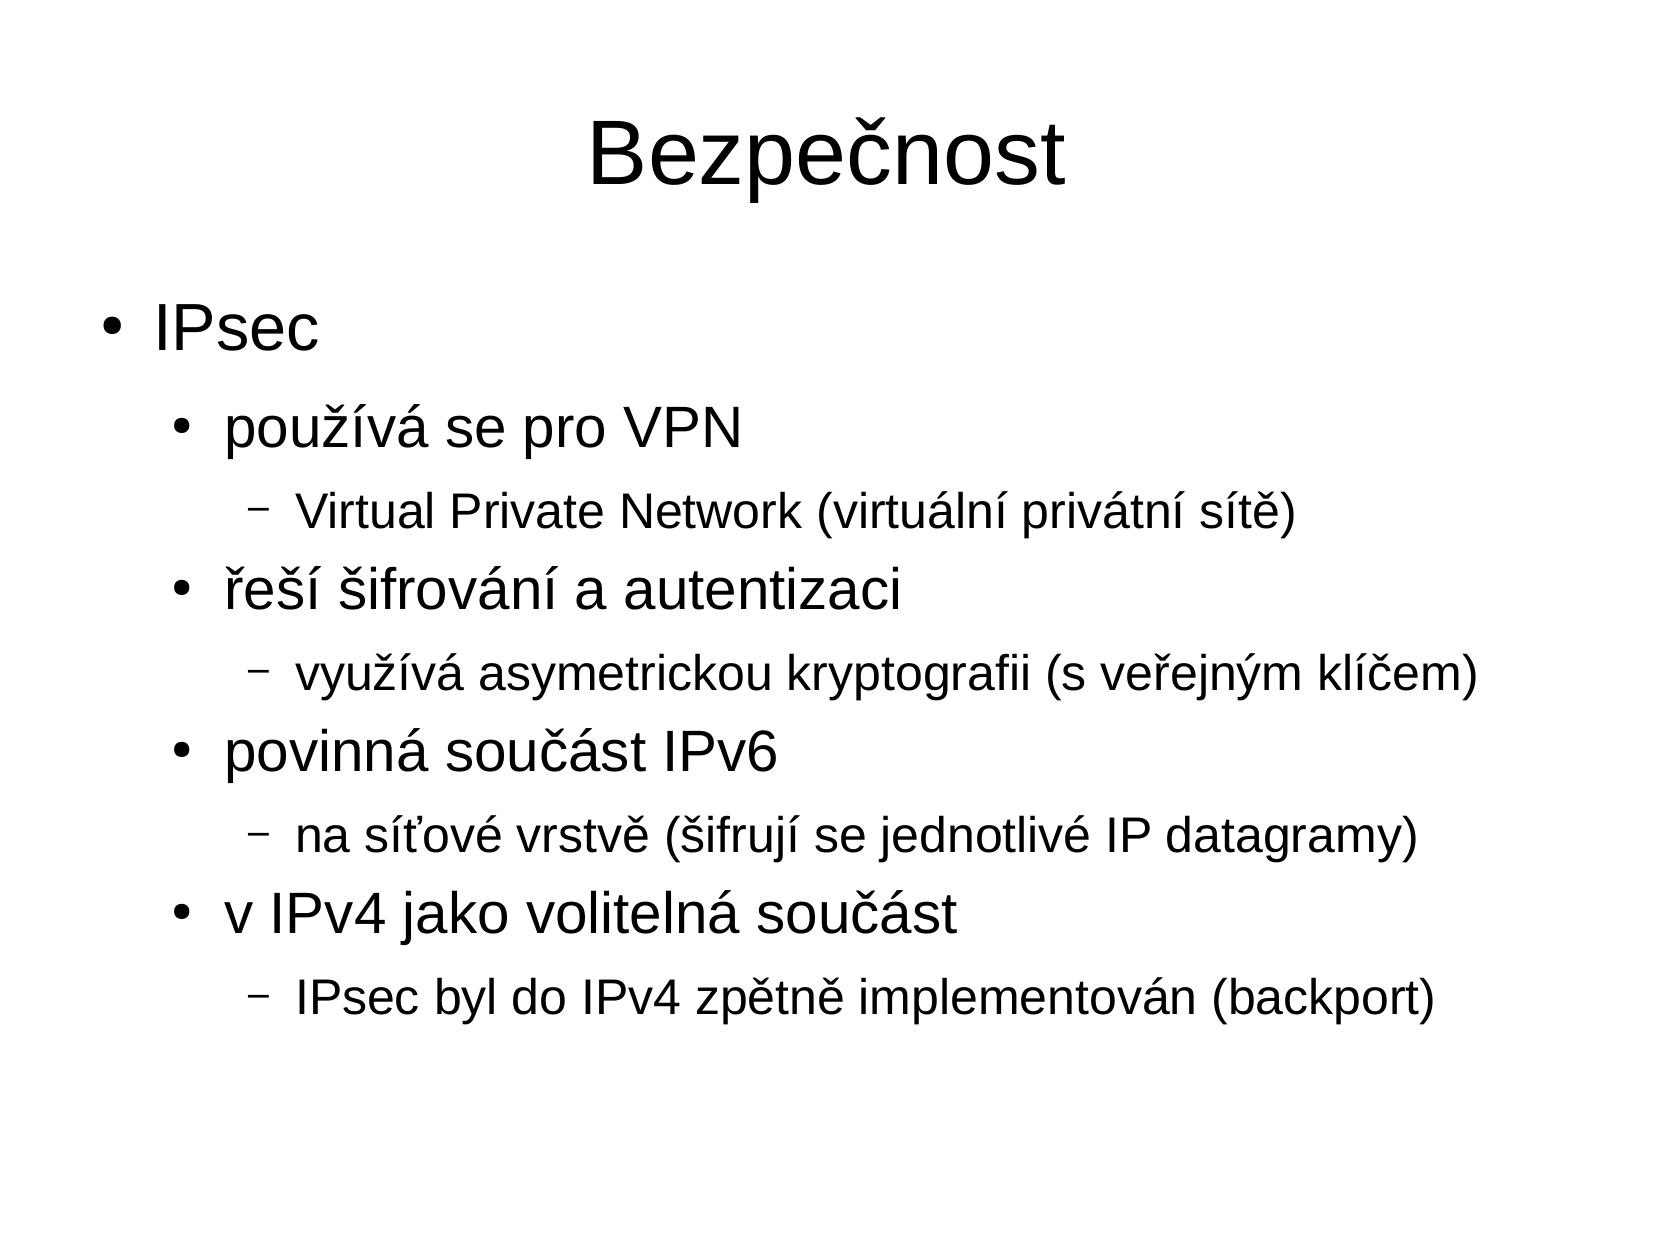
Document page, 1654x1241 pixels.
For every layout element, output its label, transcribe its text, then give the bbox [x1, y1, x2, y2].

title Bezpečnost [82, 49, 1571, 257]
list IPsec používá se pro VPN Virtual Private Network (virtuální privátní sítě) řeší šifrování a autentizaci využívá asymetrickou kryptografii (s veřejným klíčem) povinná součást IPv6 na síťové vrstvě (šifrují se jednotlivé IP datagramy) v IPv4 jako volitelná součást IPsec byl do IPv4 zpětně implementován (backport) [82, 290, 1571, 1109]
